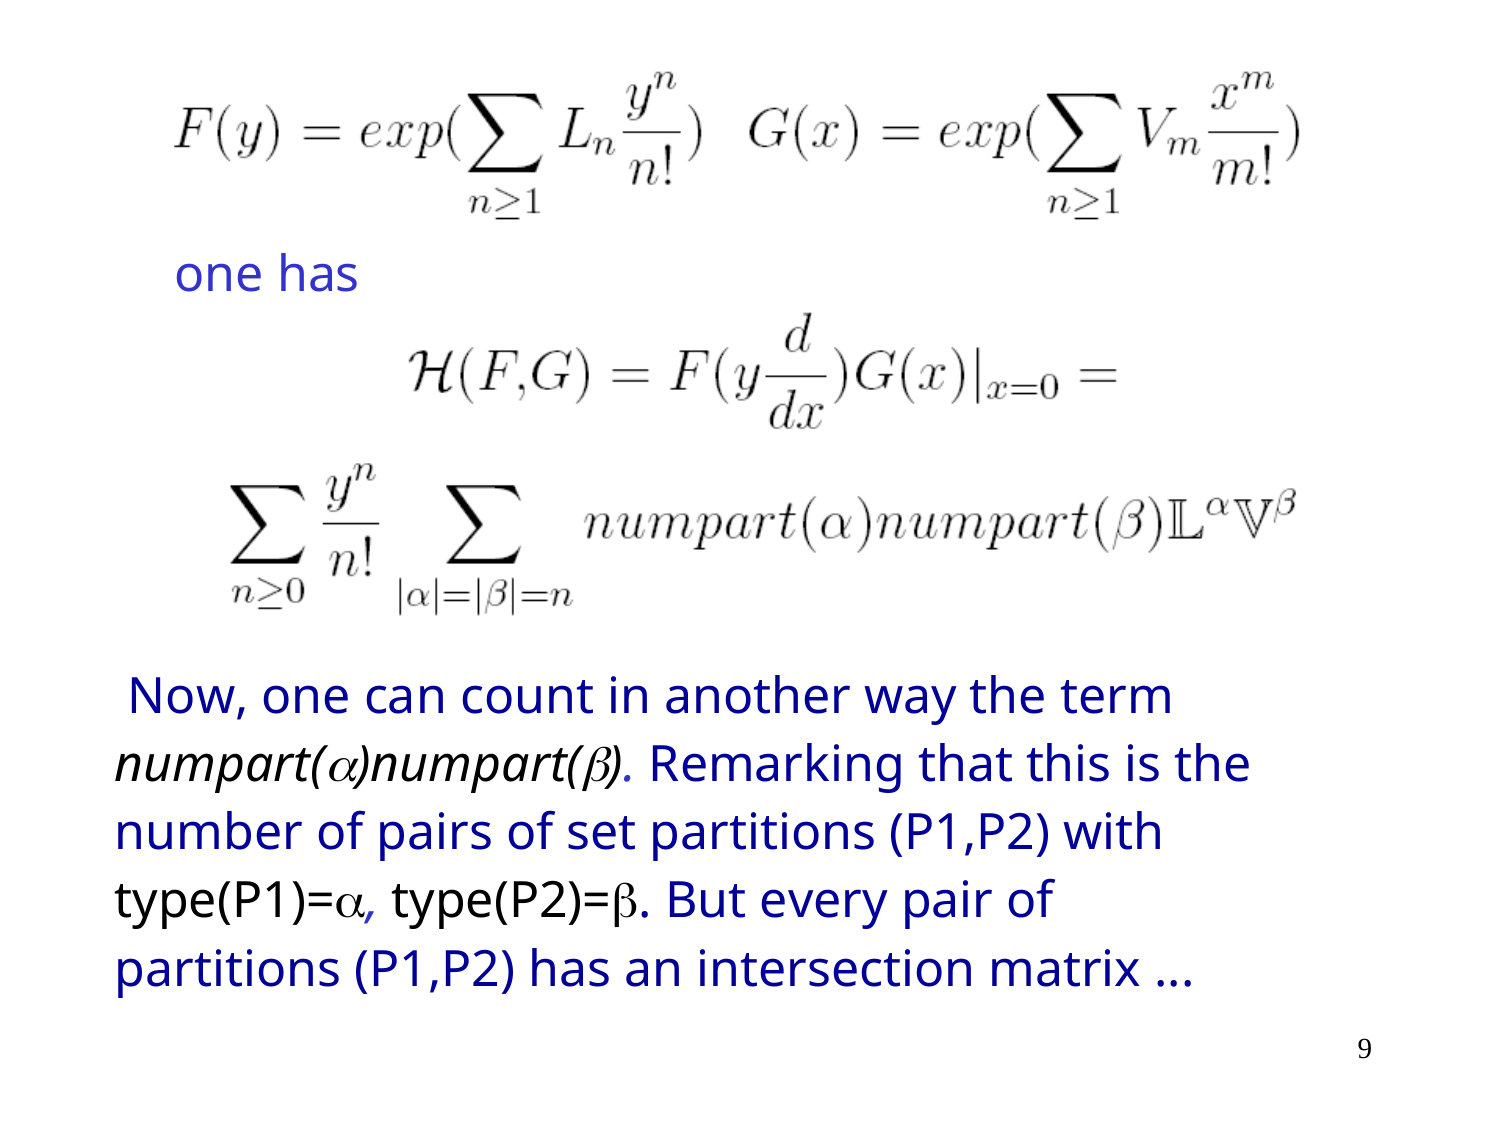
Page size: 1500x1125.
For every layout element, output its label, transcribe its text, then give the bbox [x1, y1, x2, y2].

text_box Now, one can count in another way the term numpart()numpart(). Remarking that this is the number of pairs of set partitions (P1,P2) with type(P1)=, type(P2)=. But every pair of partitions (P1,P2) has an intersection matrix ... [99, 652, 1281, 1009]
picture [174, 61, 1307, 230]
text_box one has [159, 230, 376, 383]
picture [187, 299, 1307, 625]
